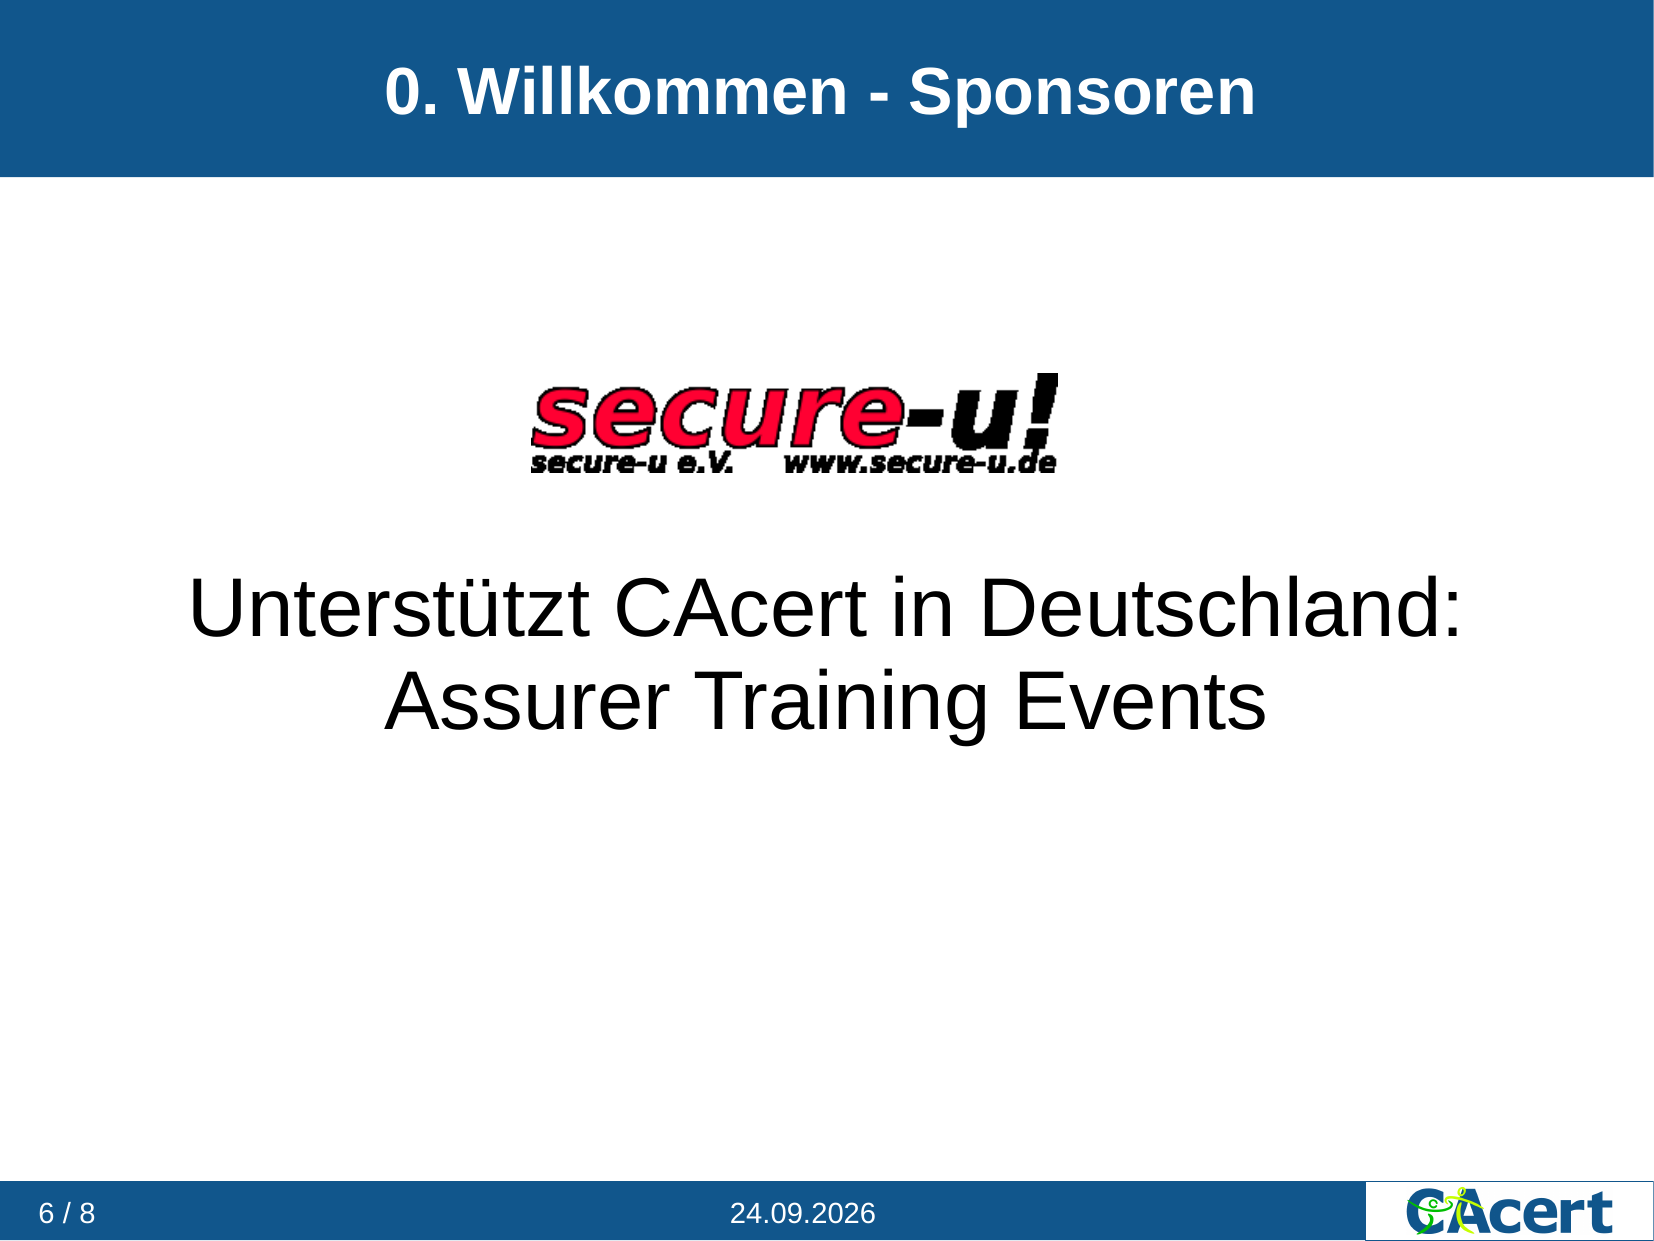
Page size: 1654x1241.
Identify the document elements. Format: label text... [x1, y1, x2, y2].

subtitle Unterstützt CAcert in Deutschland: Assurer Training Events [82, 225, 1571, 1084]
picture [531, 373, 1058, 473]
title 0. Willkommen - Sponsoren [76, 24, 1565, 158]
picture [1406, 1186, 1613, 1235]
